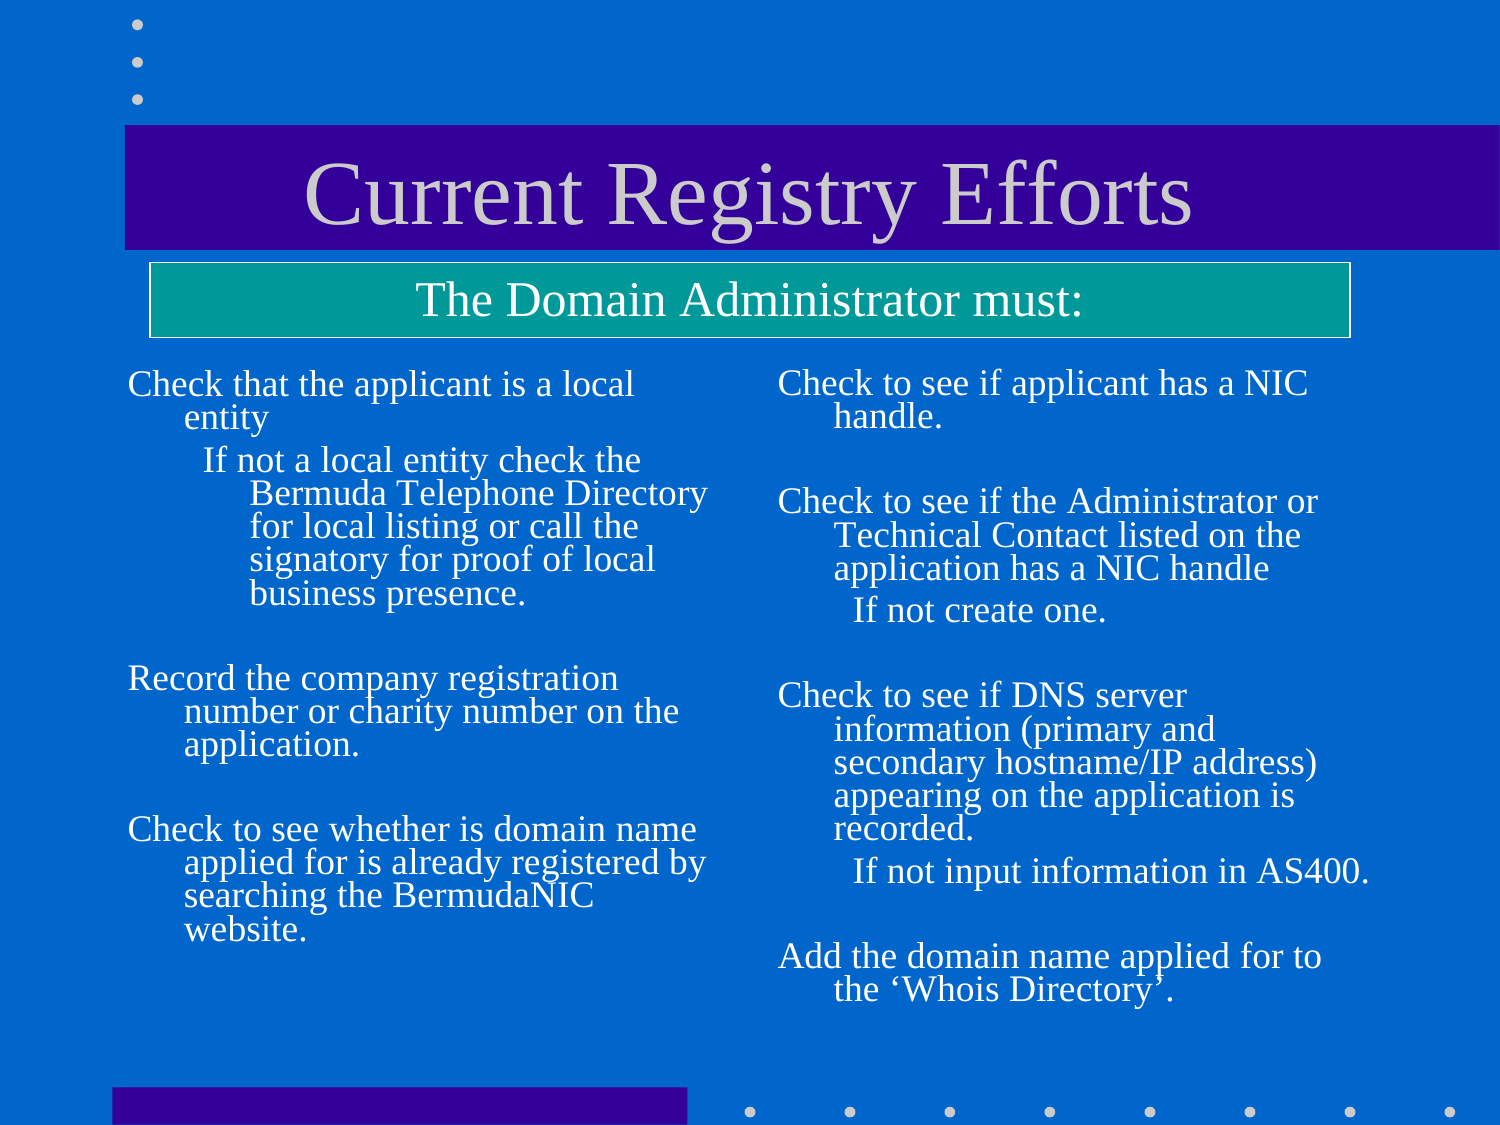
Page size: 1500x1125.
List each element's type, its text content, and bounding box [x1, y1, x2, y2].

title Current Registry Efforts [112, 99, 1388, 288]
list Check that the applicant is a local entity If not a local entity check the Bermuda Telephone Directory for local listing or call the signatory for proof of local business presence. Record the company registration number or charity number on the application. Check to see whether is domain name applied for is already registered by searching the BermudaNIC website. [112, 362, 738, 1046]
text_box The Domain Administrator must: [150, 262, 1351, 338]
list Check to see if applicant has a NIC handle. Check to see if the Administrator or Technical Contact listed on the application has a NIC handle If not create one. Check to see if DNS server information (primary and secondary hostname/IP address) appearing on the application is recorded. If not input information in AS400. Add the domain name applied for to the ‘Whois Directory’. [762, 350, 1388, 1099]
